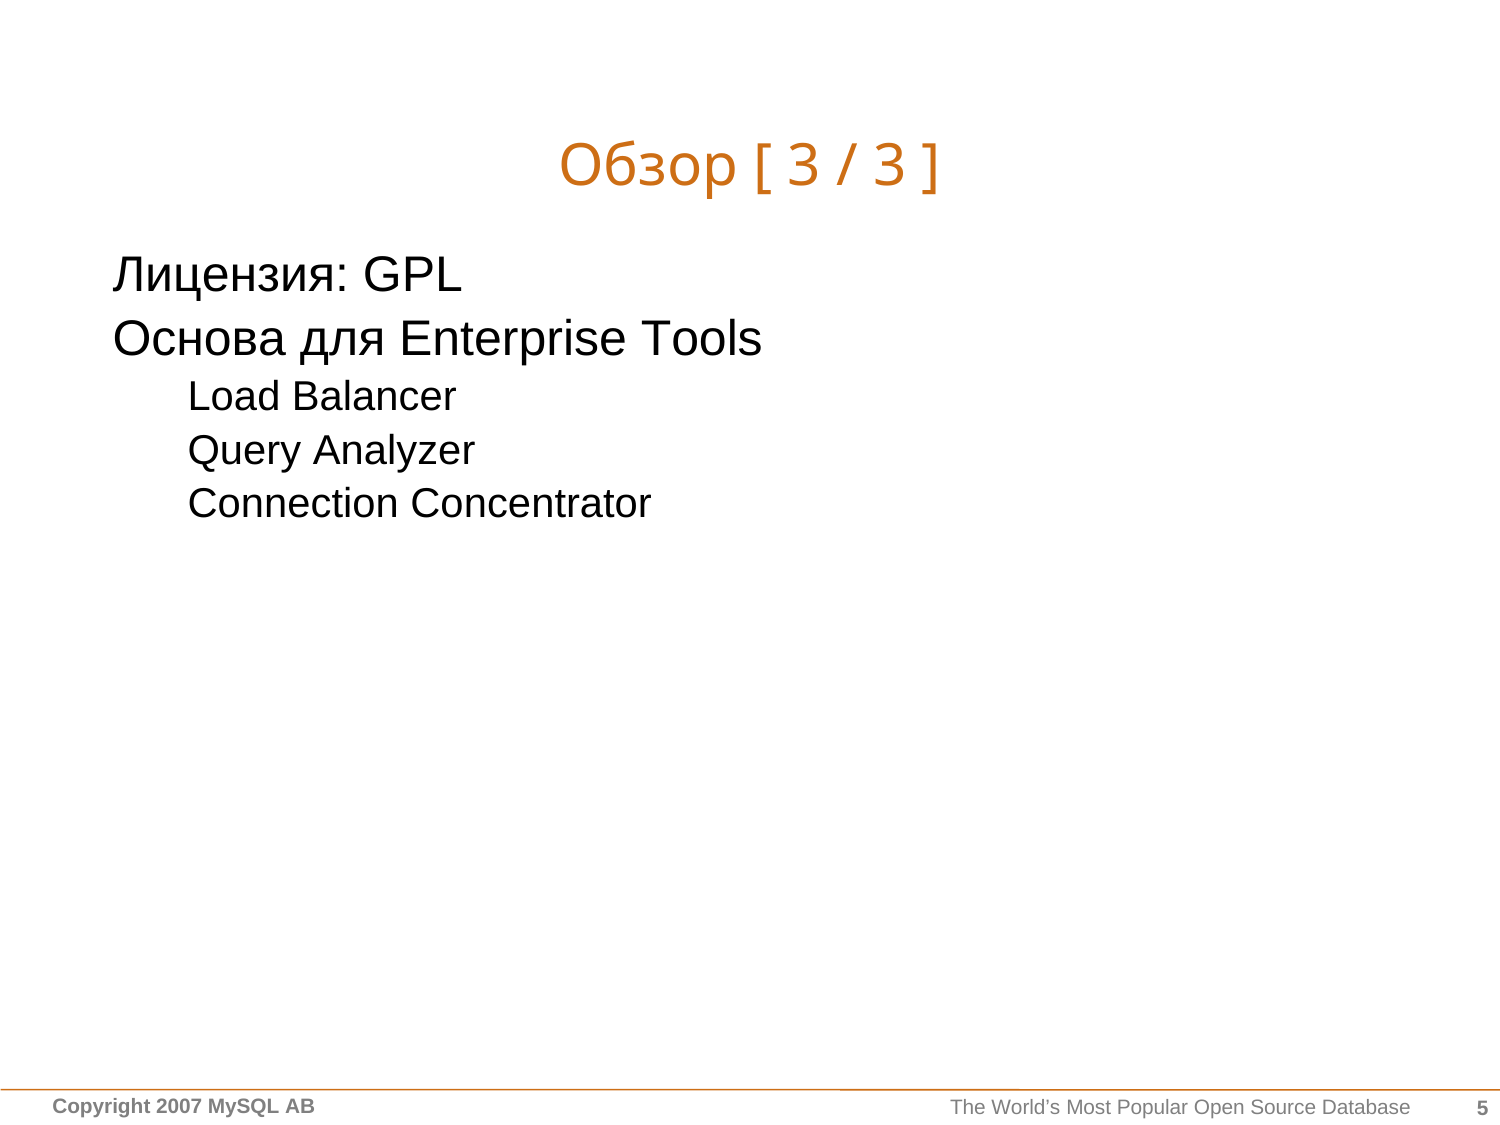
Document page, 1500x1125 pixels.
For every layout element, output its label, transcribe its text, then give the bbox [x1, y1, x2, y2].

title Обзор [ 3 / 3 ] [0, 94, 1500, 218]
list Лицензия: GPL Основа для Enterprise Tools Load Balancer Query Analyzer Connection Concentrator [112, 249, 1388, 1098]
